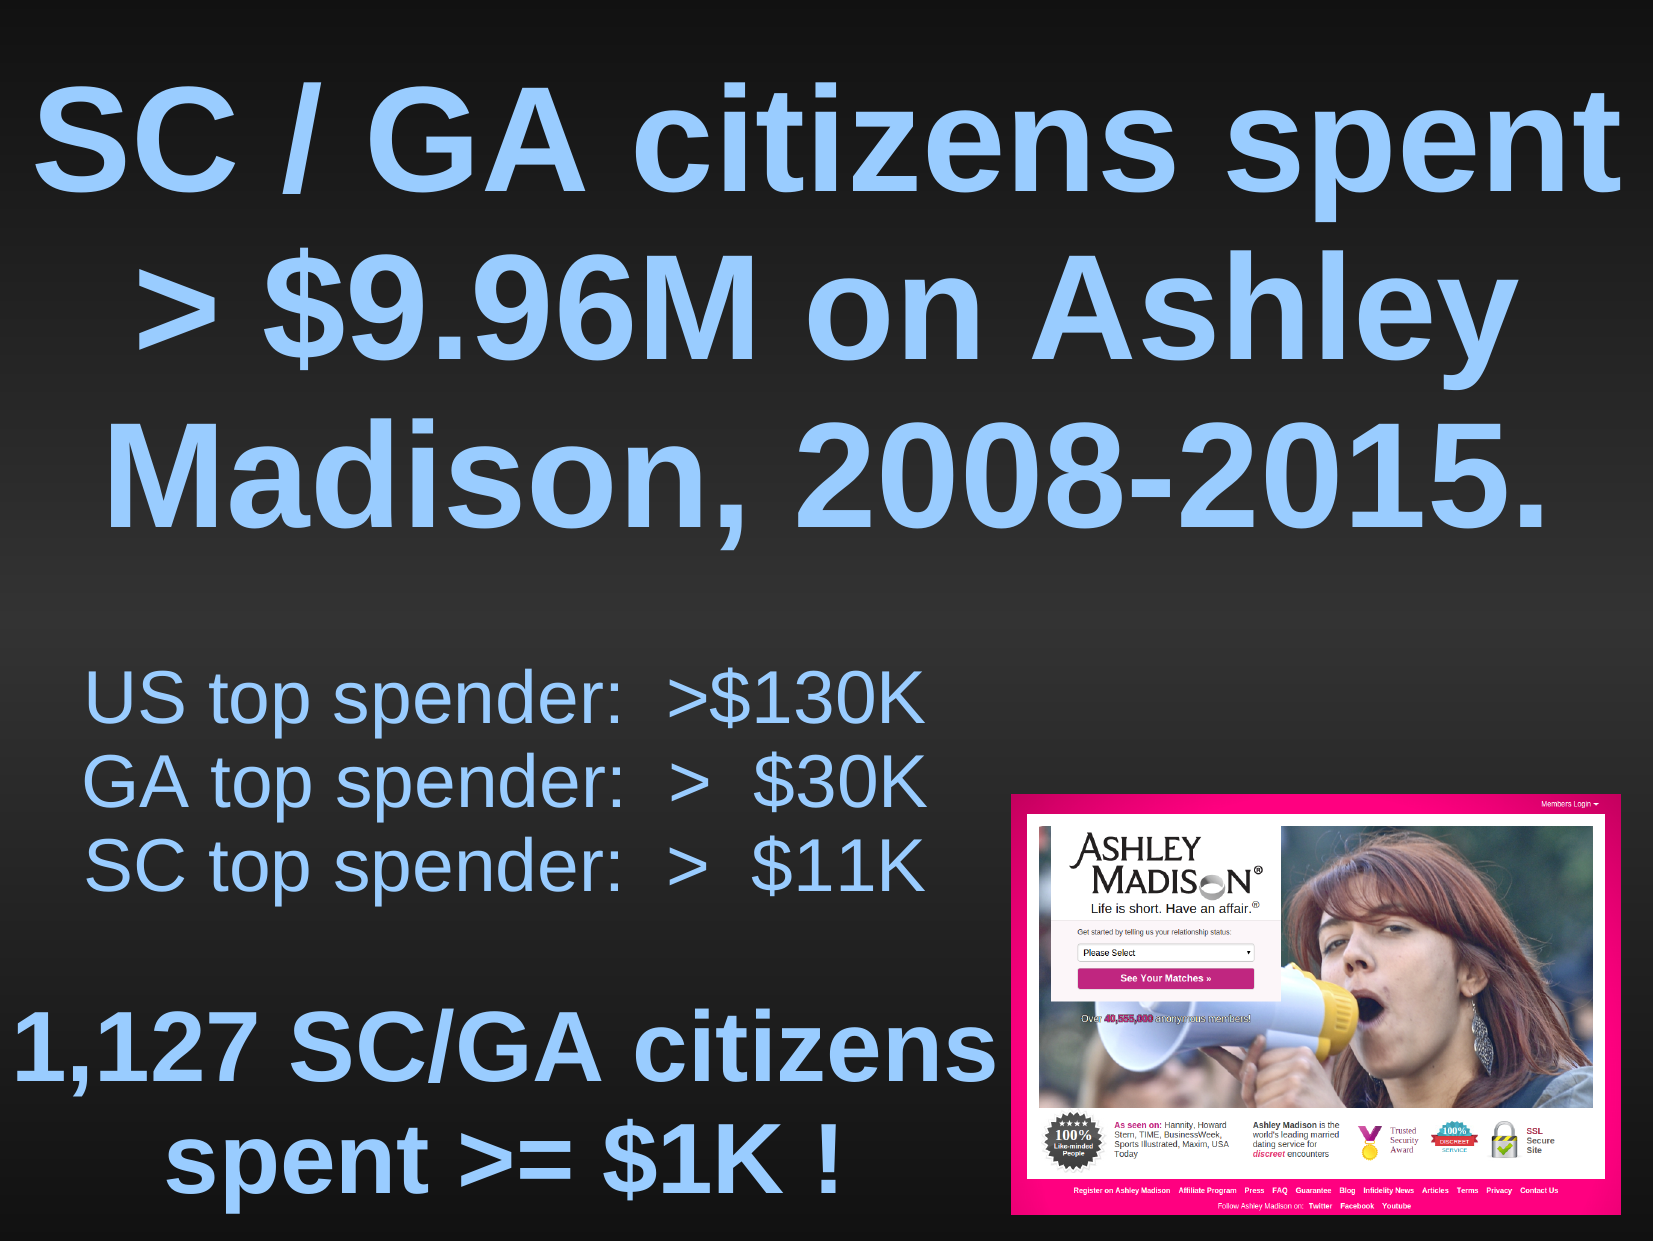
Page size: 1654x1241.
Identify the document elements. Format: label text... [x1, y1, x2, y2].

title SC / GA citizens spent > $9.96M on Ashley Madison, 2008-2015. [3, 0, 1653, 751]
title US top spender: >$130K GA top spender: > $30K SC top spender: > $11K 1,127 SC/GA citizens spent >= $1K ! [3, 654, 1009, 1216]
picture [1011, 794, 1621, 1216]
